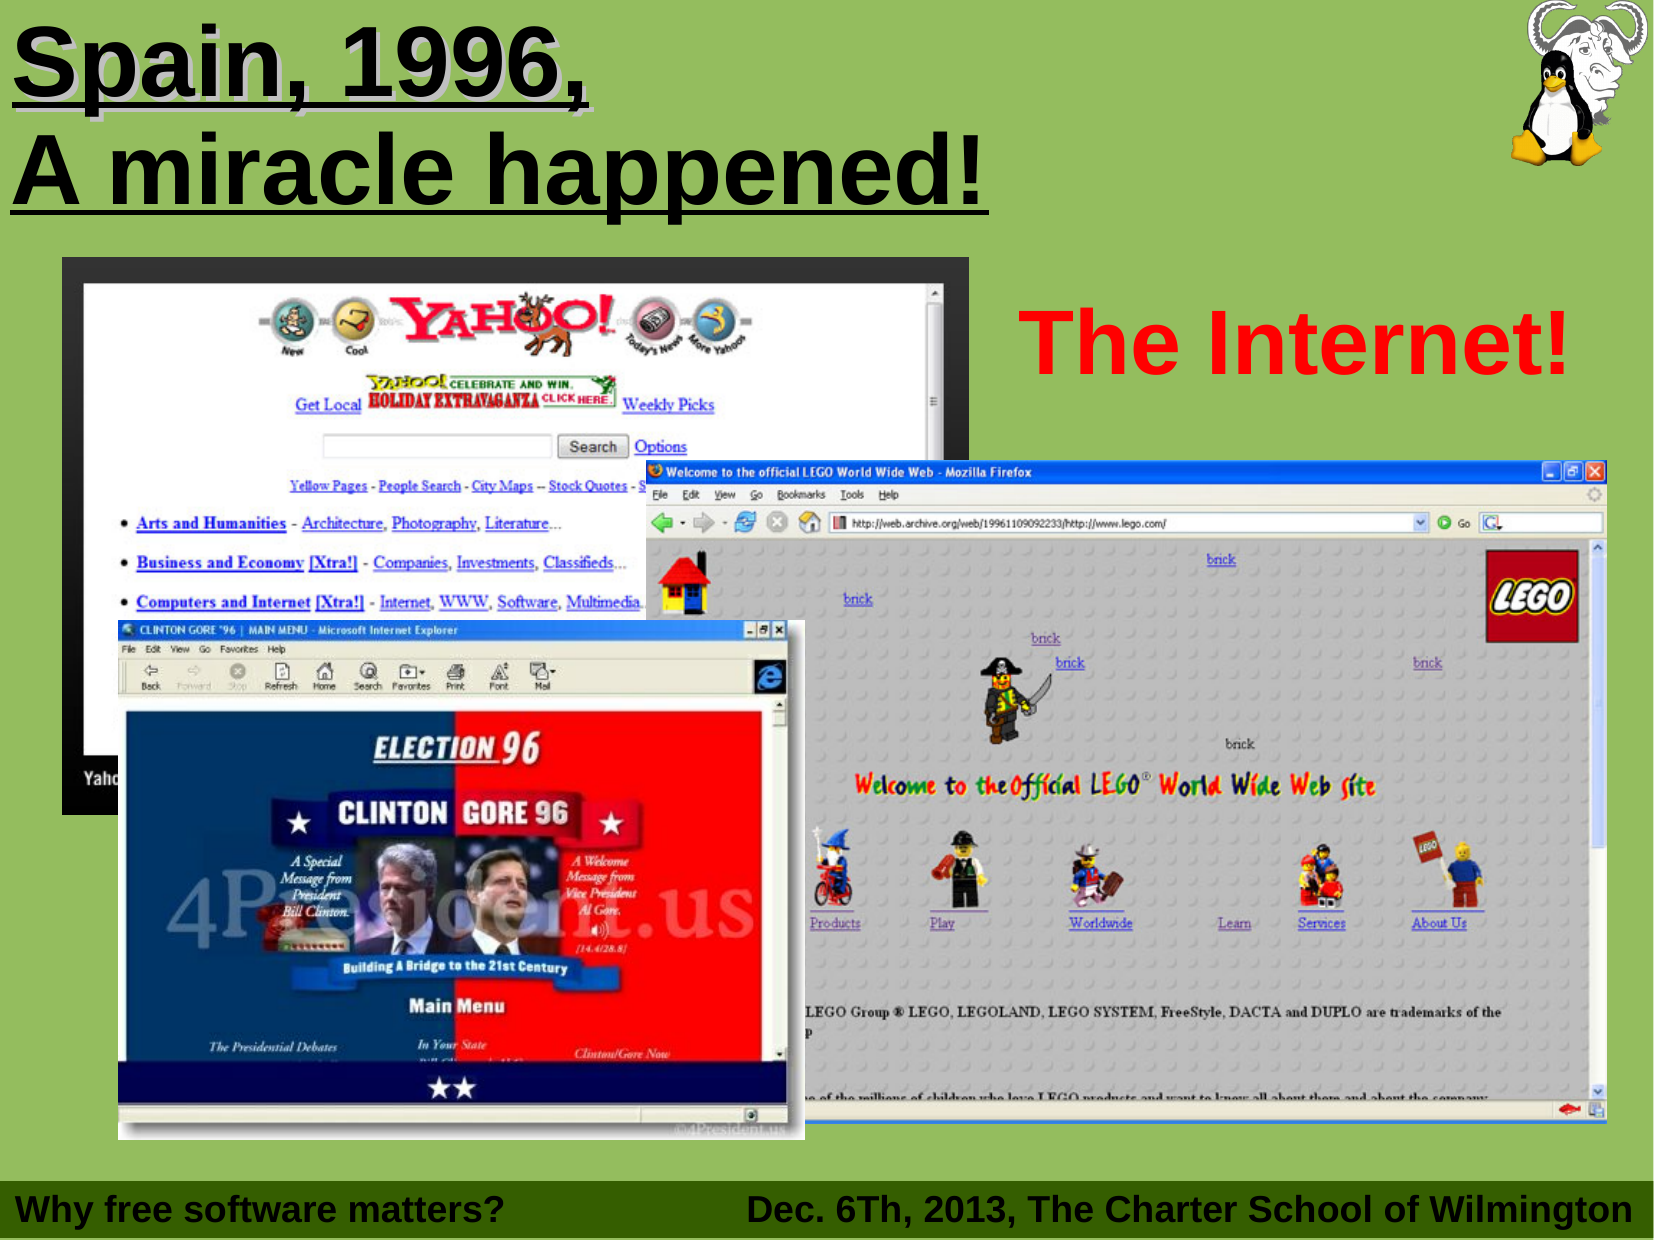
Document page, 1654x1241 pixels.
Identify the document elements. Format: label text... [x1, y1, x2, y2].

title Spain, 1996, [11, 6, 1406, 119]
picture [1511, 0, 1648, 166]
picture [62, 257, 1607, 1140]
text_box The Internet! [1003, 284, 1595, 402]
text_box Why free software matters? Dec. 6Th, 2013, The Charter School of Wilmington [0, 1181, 1654, 1238]
text_box A miracle happened! [0, 106, 1004, 234]
